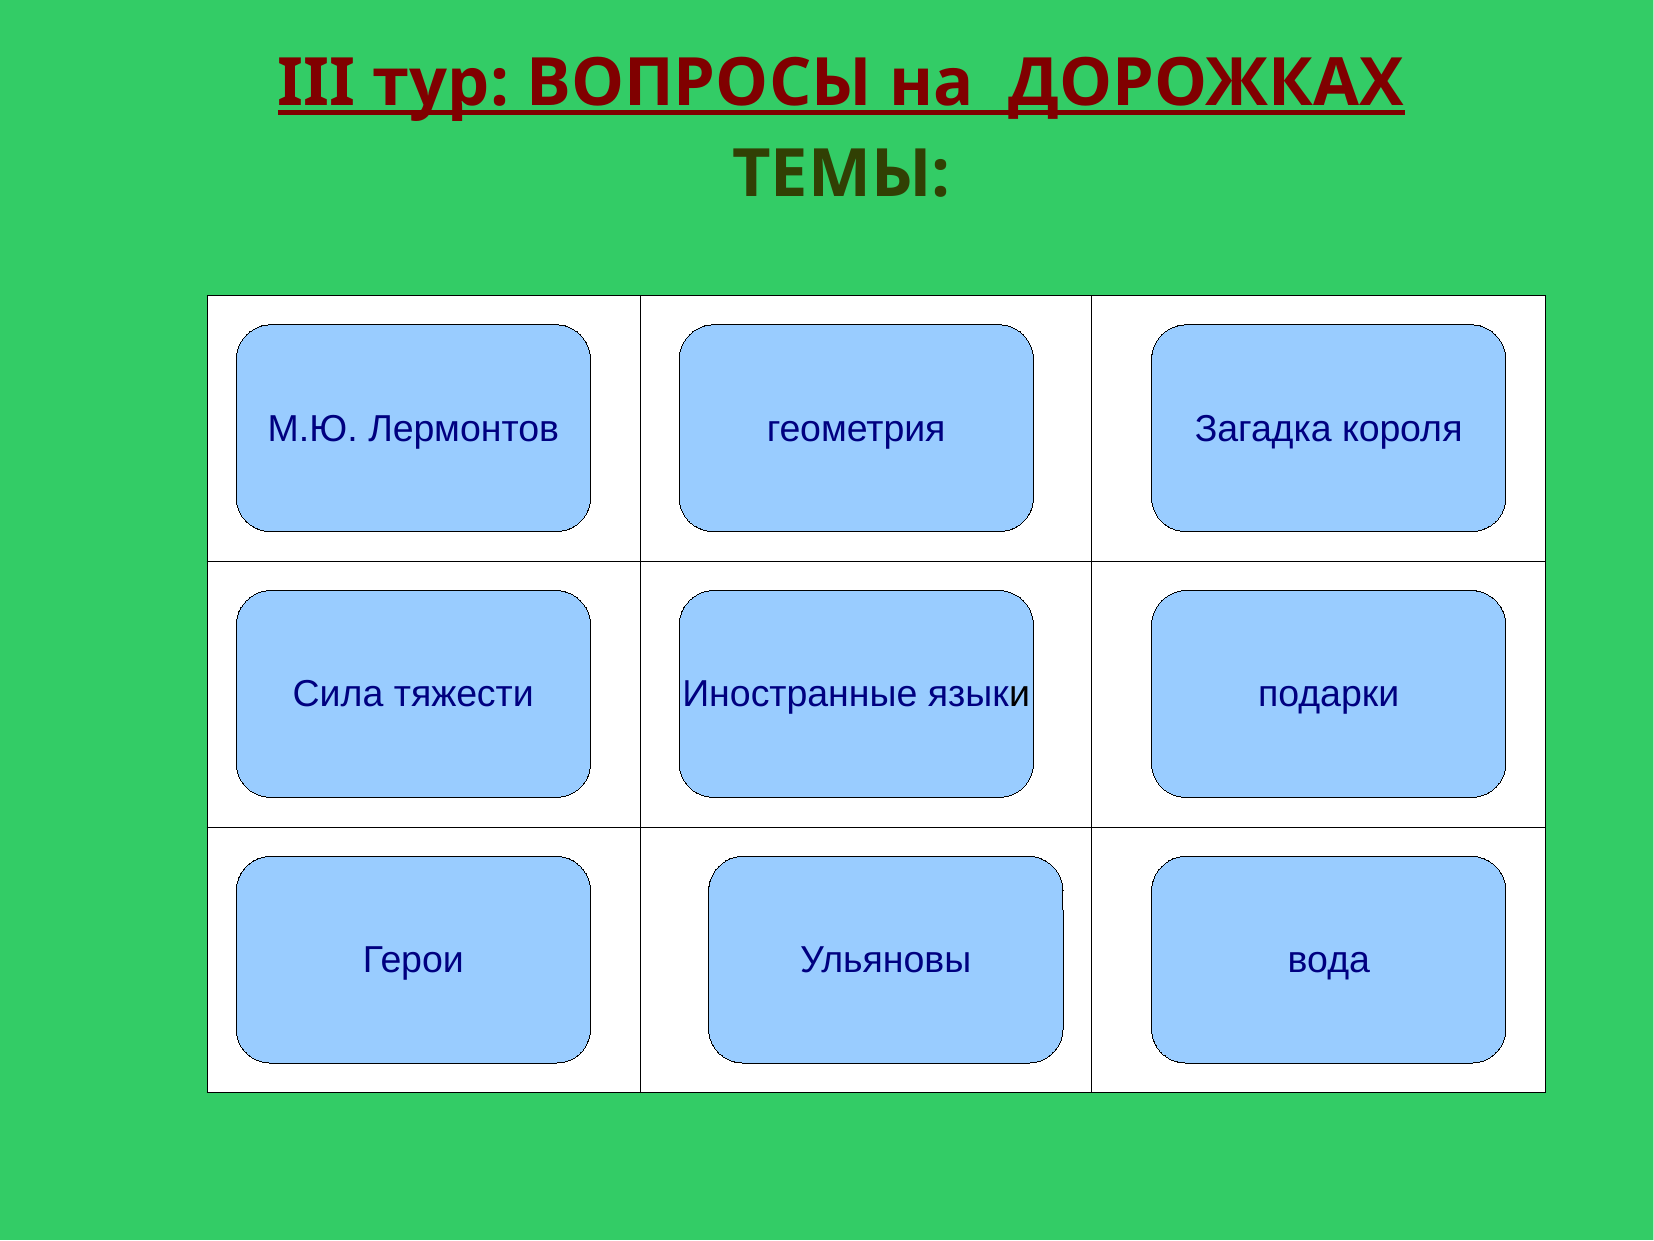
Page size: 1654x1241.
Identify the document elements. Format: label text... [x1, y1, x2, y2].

text_box Сила тяжести [236, 590, 591, 798]
table_header [641, 296, 1091, 561]
text_box подарки [1151, 590, 1506, 798]
table_cell [1092, 562, 1545, 827]
text_box Герои [236, 856, 591, 1064]
table_cell [208, 828, 640, 1092]
text_box вода [1151, 856, 1506, 1064]
text_box Загадка короля [1151, 324, 1506, 532]
text_box Ульяновы [708, 856, 1064, 1064]
table_header [1092, 296, 1545, 561]
table_cell [641, 828, 1091, 1092]
table_cell [208, 562, 640, 827]
text_box Иностранные языки [679, 590, 1034, 798]
table_header [208, 296, 640, 561]
table_cell [1092, 828, 1545, 1092]
text_box III тур: ВОПРОСЫ на ДОРОЖКАХ ТЕМЫ: [59, 13, 1625, 237]
text_box М.Ю. Лермонтов [236, 324, 591, 532]
table_cell [641, 562, 1091, 827]
text_box геометрия [679, 324, 1034, 532]
